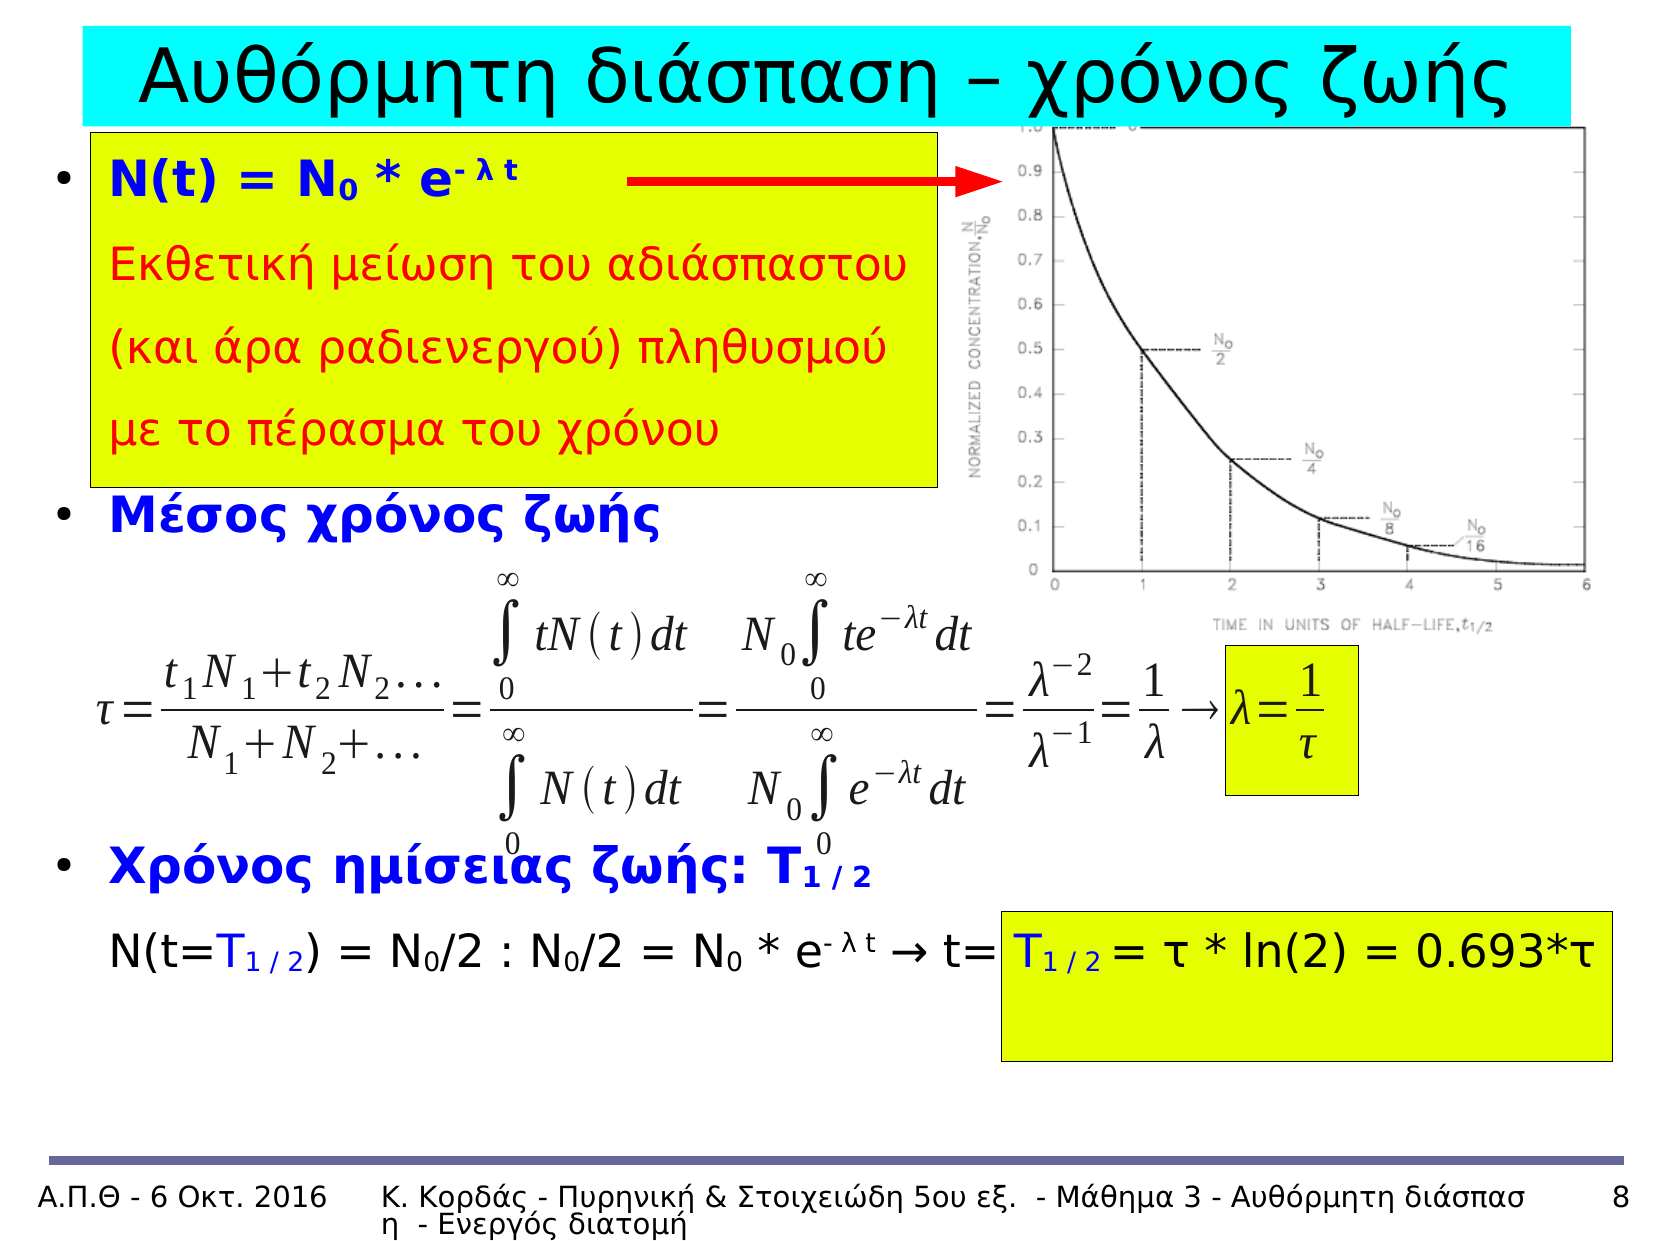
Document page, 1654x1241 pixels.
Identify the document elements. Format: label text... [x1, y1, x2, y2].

title Αυθόρμητη διάσπαση – χρόνος ζωής [82, 32, 1571, 120]
list N(t) = N0 * e- λ t Εκθετική μείωση του αδιάσπαστου (και άρα ραδιενεργού) πληθυσμού με το πέρασμα του χρόνου Μέσος χρόνος ζωής Χρόνος ημίσειας ζωής: T1 / 2 N(t=T1 / 2) = Ν0/2 : Ν0/2 = Ν0 * e- λ t → t= T1 / 2 = τ * ln(2) = 0.693*τ [37, 150, 1613, 1112]
picture [943, 91, 1608, 150]
text_box [90, 132, 938, 150]
chart [83, 560, 1343, 863]
